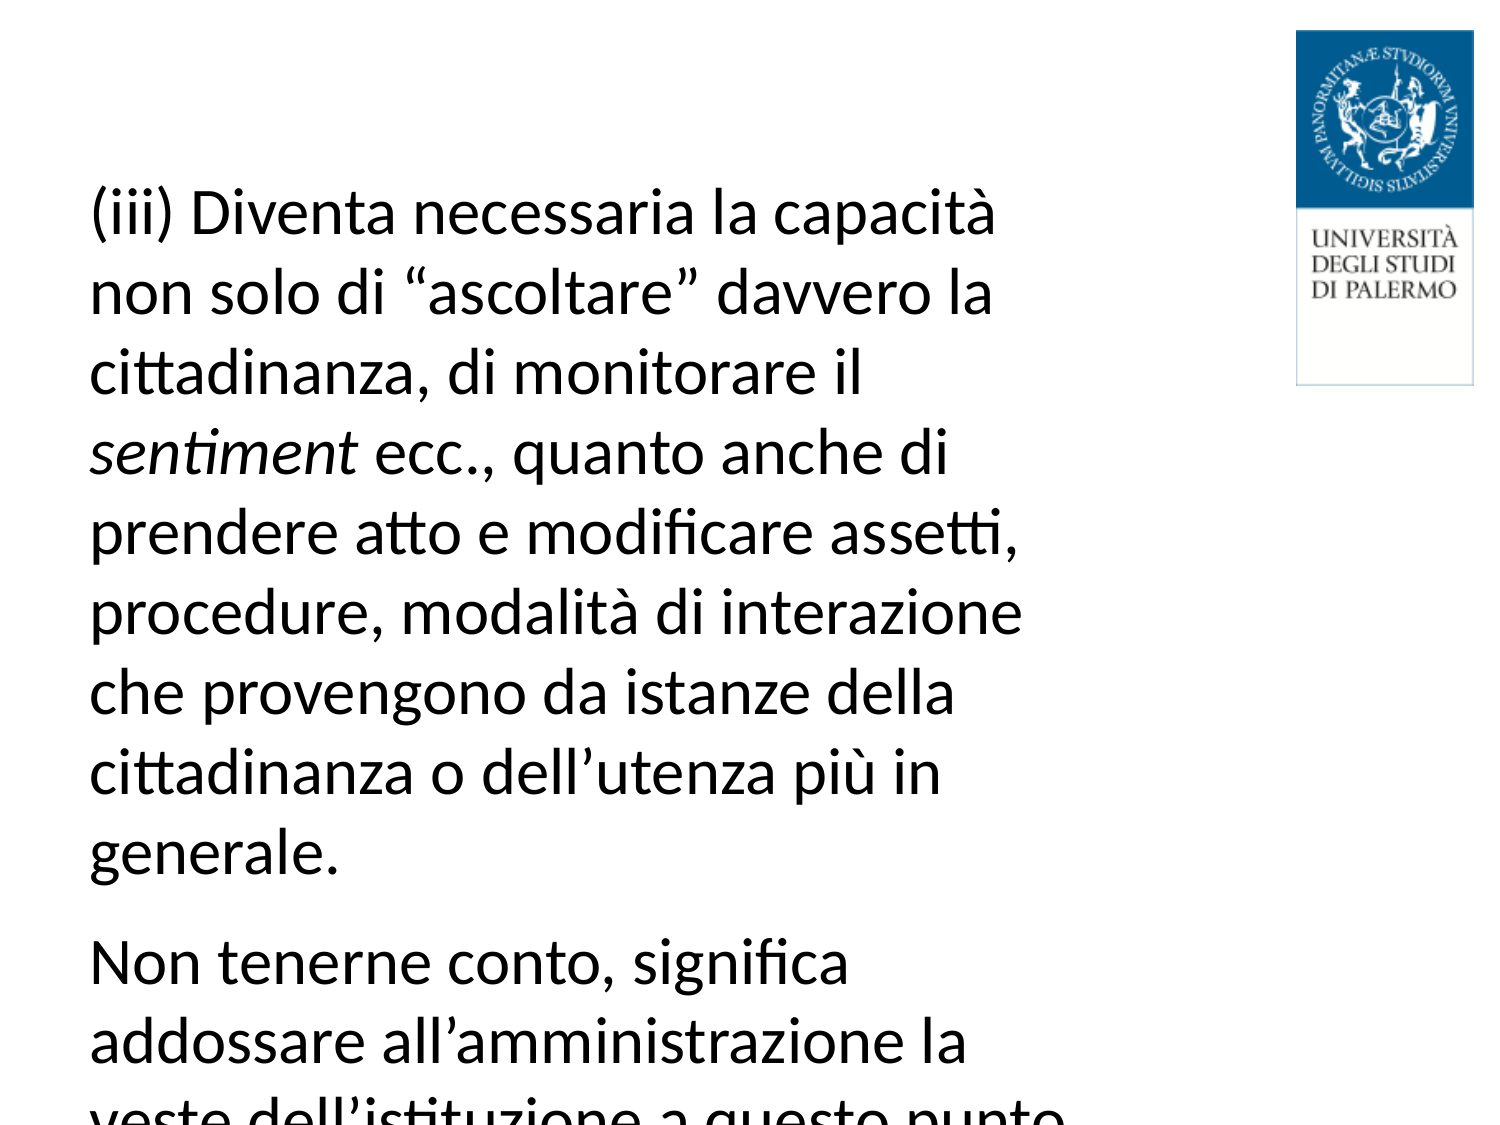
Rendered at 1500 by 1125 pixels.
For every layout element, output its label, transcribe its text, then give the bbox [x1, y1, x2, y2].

list (iii) Diventa necessaria la capacità non solo di “ascoltare” davvero la cittadinanza, di monitorare il sentiment ecc., quanto anche di prendere atto e modificare assetti, procedure, modalità di interazione che provengono da istanze della cittadinanza o dell’utenza più in generale. Non tenerne conto, significa addossare all’amministrazione la veste dell’istituzione a questo punto “sorda” la cui superficialità si traduce in “retoriche della prossimità” che danneggiamo notevolmente il rapporto fra Amministrazione e cittadinanza; [75, 160, 1128, 1005]
picture [1296, 30, 1474, 386]
